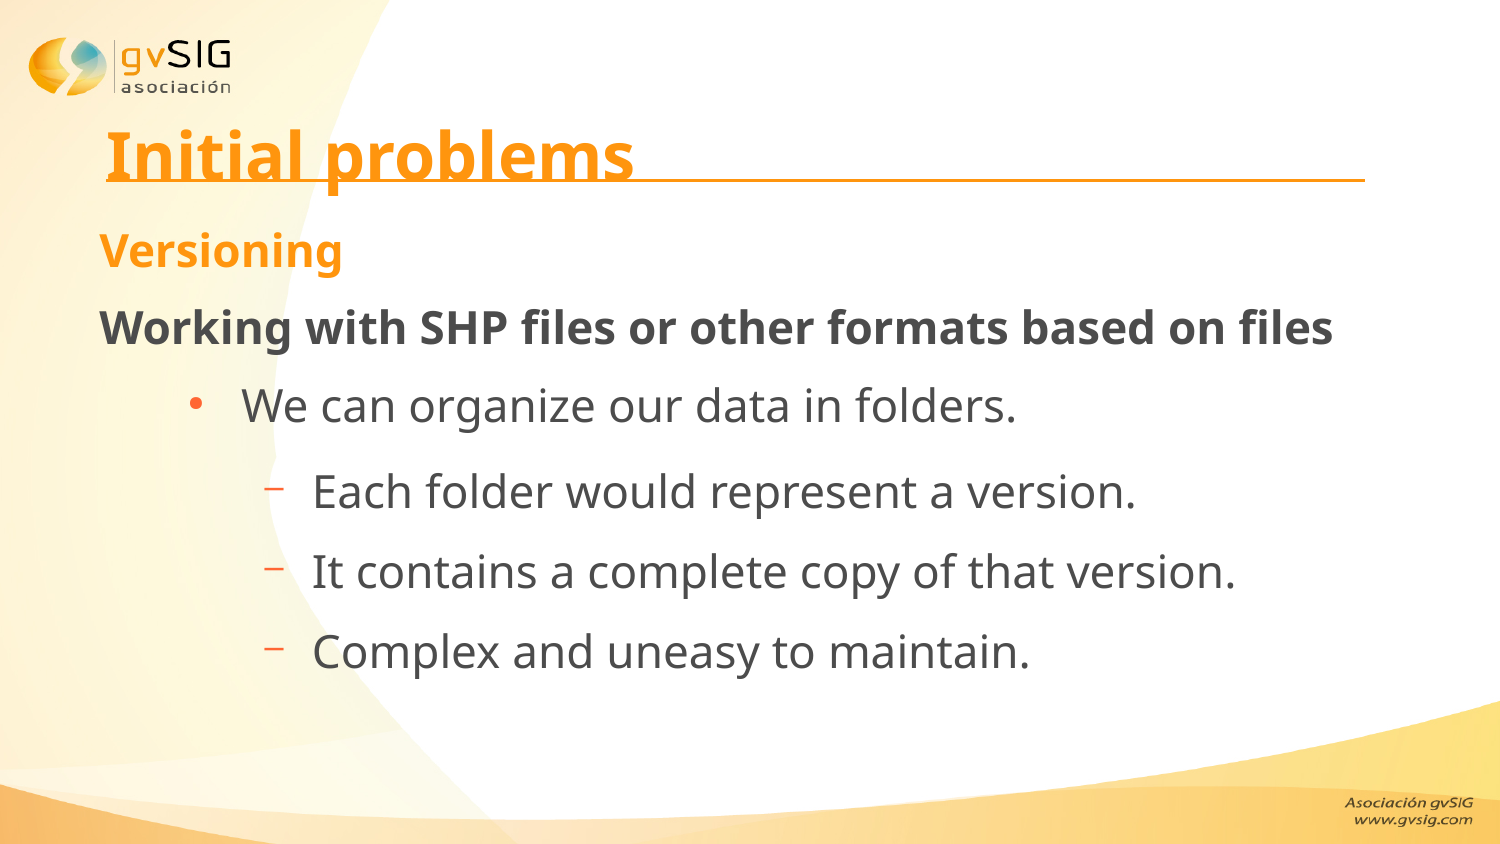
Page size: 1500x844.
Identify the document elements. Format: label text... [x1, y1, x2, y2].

list Versioning Working with SHP files or other formats based on files We can organize our data in folders. Each folder would represent a version. It contains a complete copy of that version. Complex and uneasy to maintain. [99, 218, 1418, 824]
title Initial problems [106, 115, 1457, 193]
picture [0, 0, 1500, 844]
